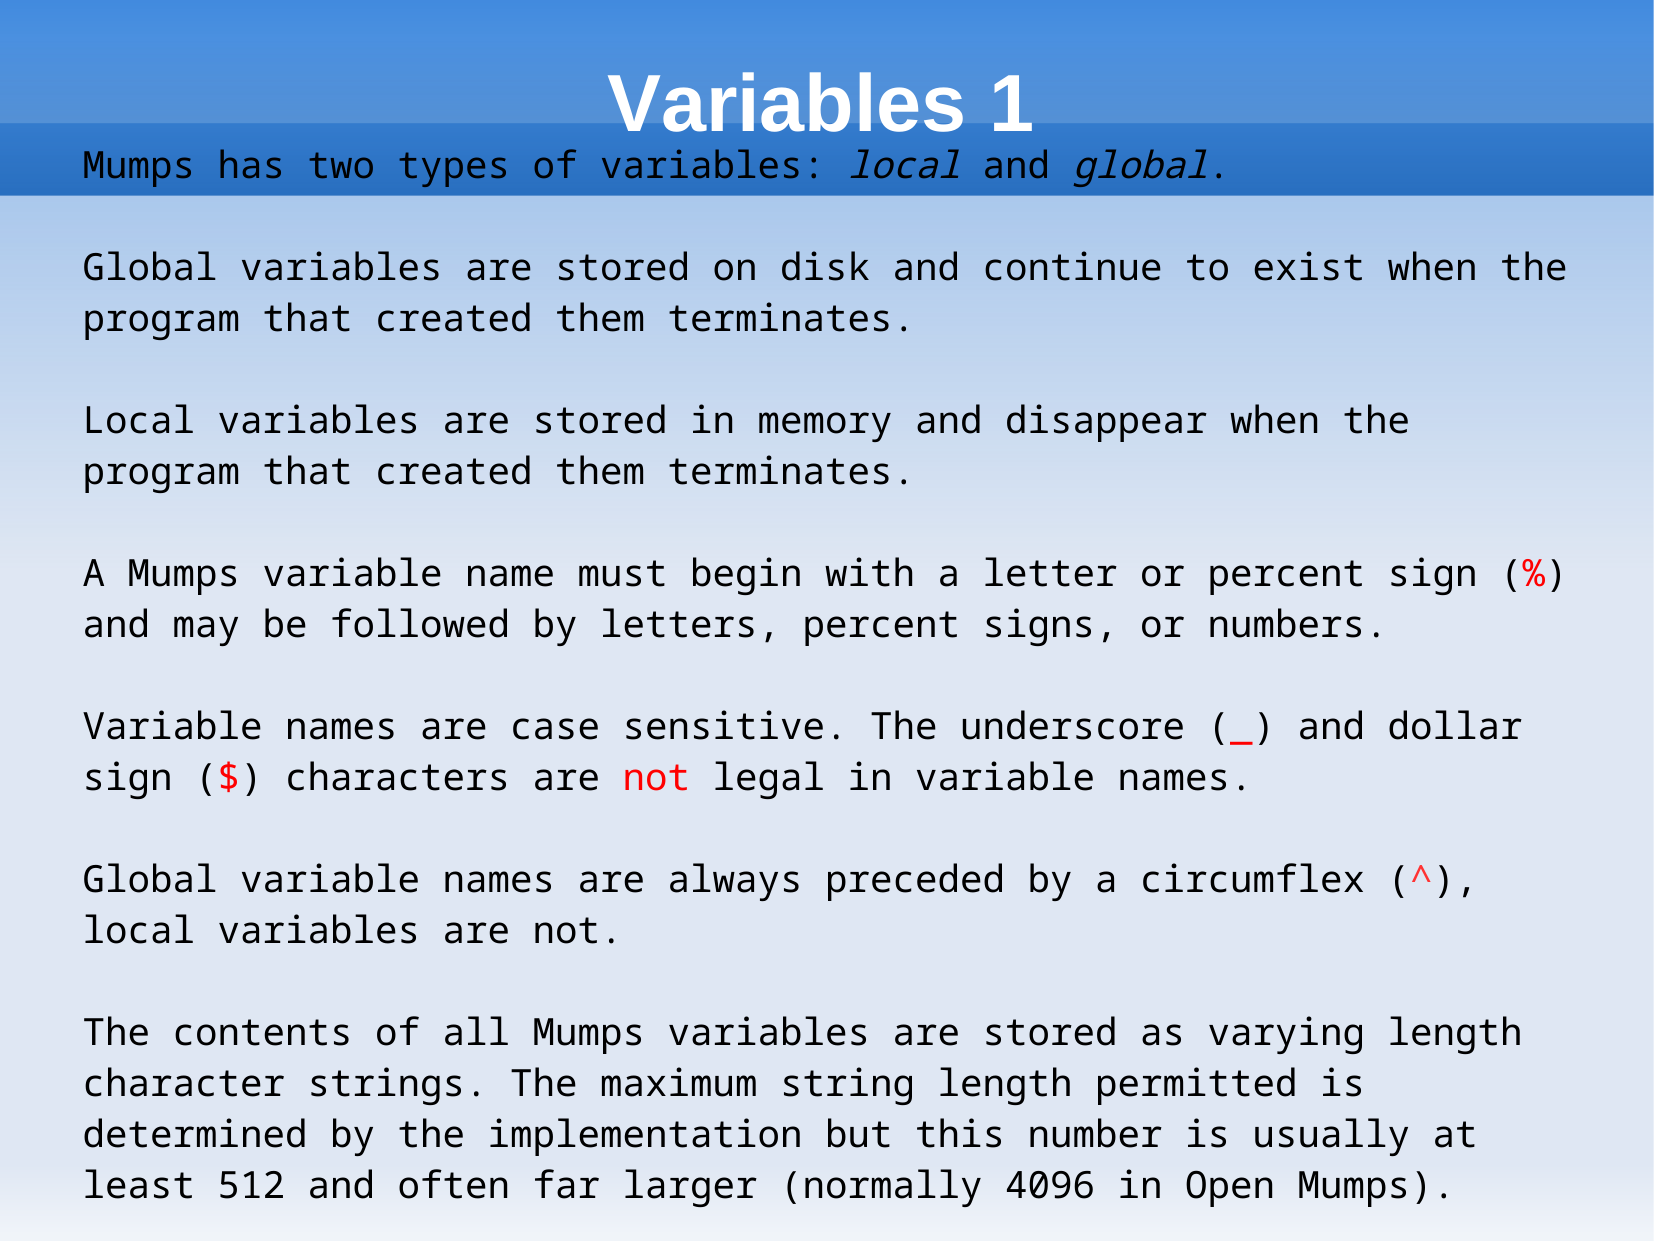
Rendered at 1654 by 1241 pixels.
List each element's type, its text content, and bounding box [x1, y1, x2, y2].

subtitle Mumps has two types of variables: local and global. Global variables are stored on disk and continue to exist when the program that created them terminates. Local variables are stored in memory and disappear when the program that created them terminates. A Mumps variable name must begin with a letter or percent sign (%) and may be followed by letters, percent signs, or numbers. Variable names are case sensitive. The underscore (_) and dollar sign ($) characters are not legal in variable names. Global variable names are always preceded by a circumflex (^), local variables are not. The contents of all Mumps variables are stored as varying length character strings. The maximum string length permitted is determined by the implementation but this number is usually at least 512 and often far larger (normally 4096 in Open Mumps). [82, 188, 1571, 1211]
title Variables 1 [76, 0, 1565, 208]
picture [0, 0, 1654, 1241]
